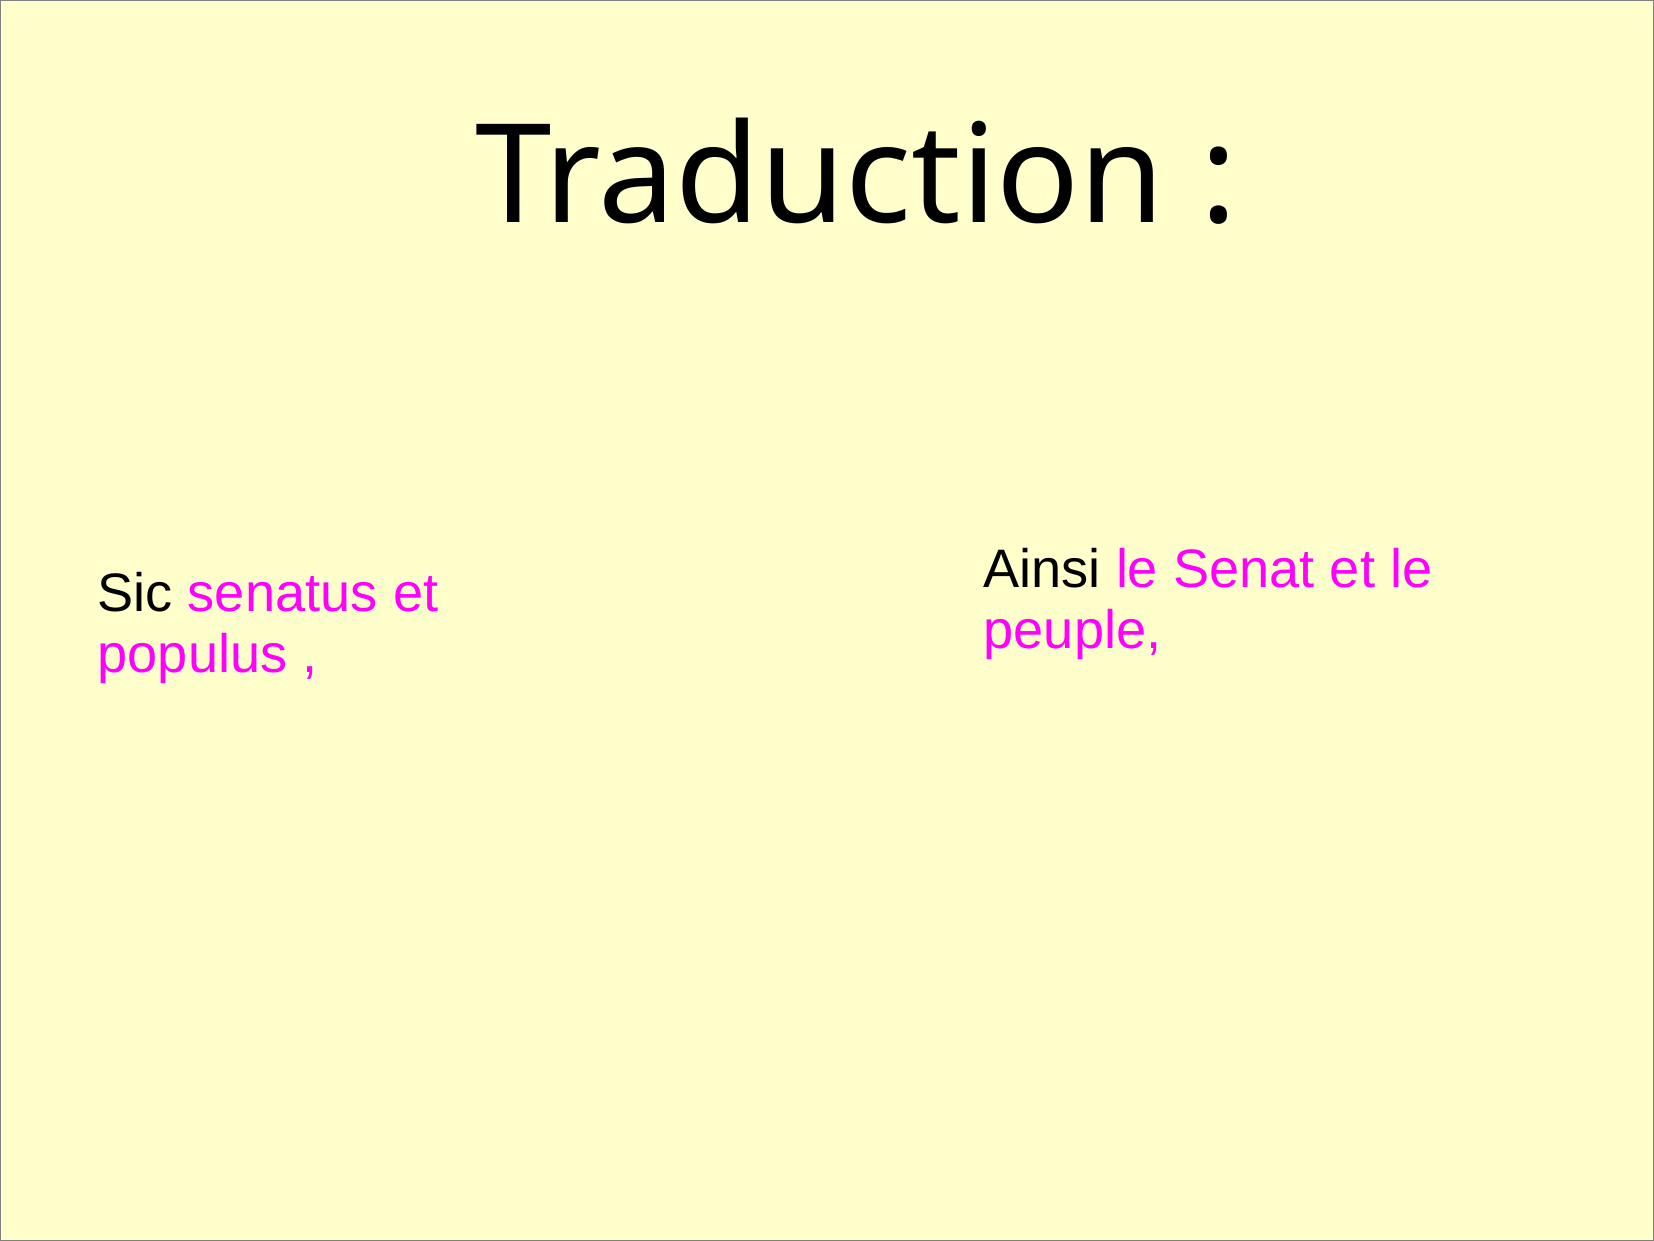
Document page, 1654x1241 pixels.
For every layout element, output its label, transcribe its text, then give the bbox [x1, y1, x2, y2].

text_box Ainsi le Senat et le peuple, [968, 531, 1465, 668]
text_box Traduction : [366, 68, 1347, 275]
text_box Sic senatus et populus , [82, 555, 626, 815]
text_box [0, 0, 1654, 1241]
